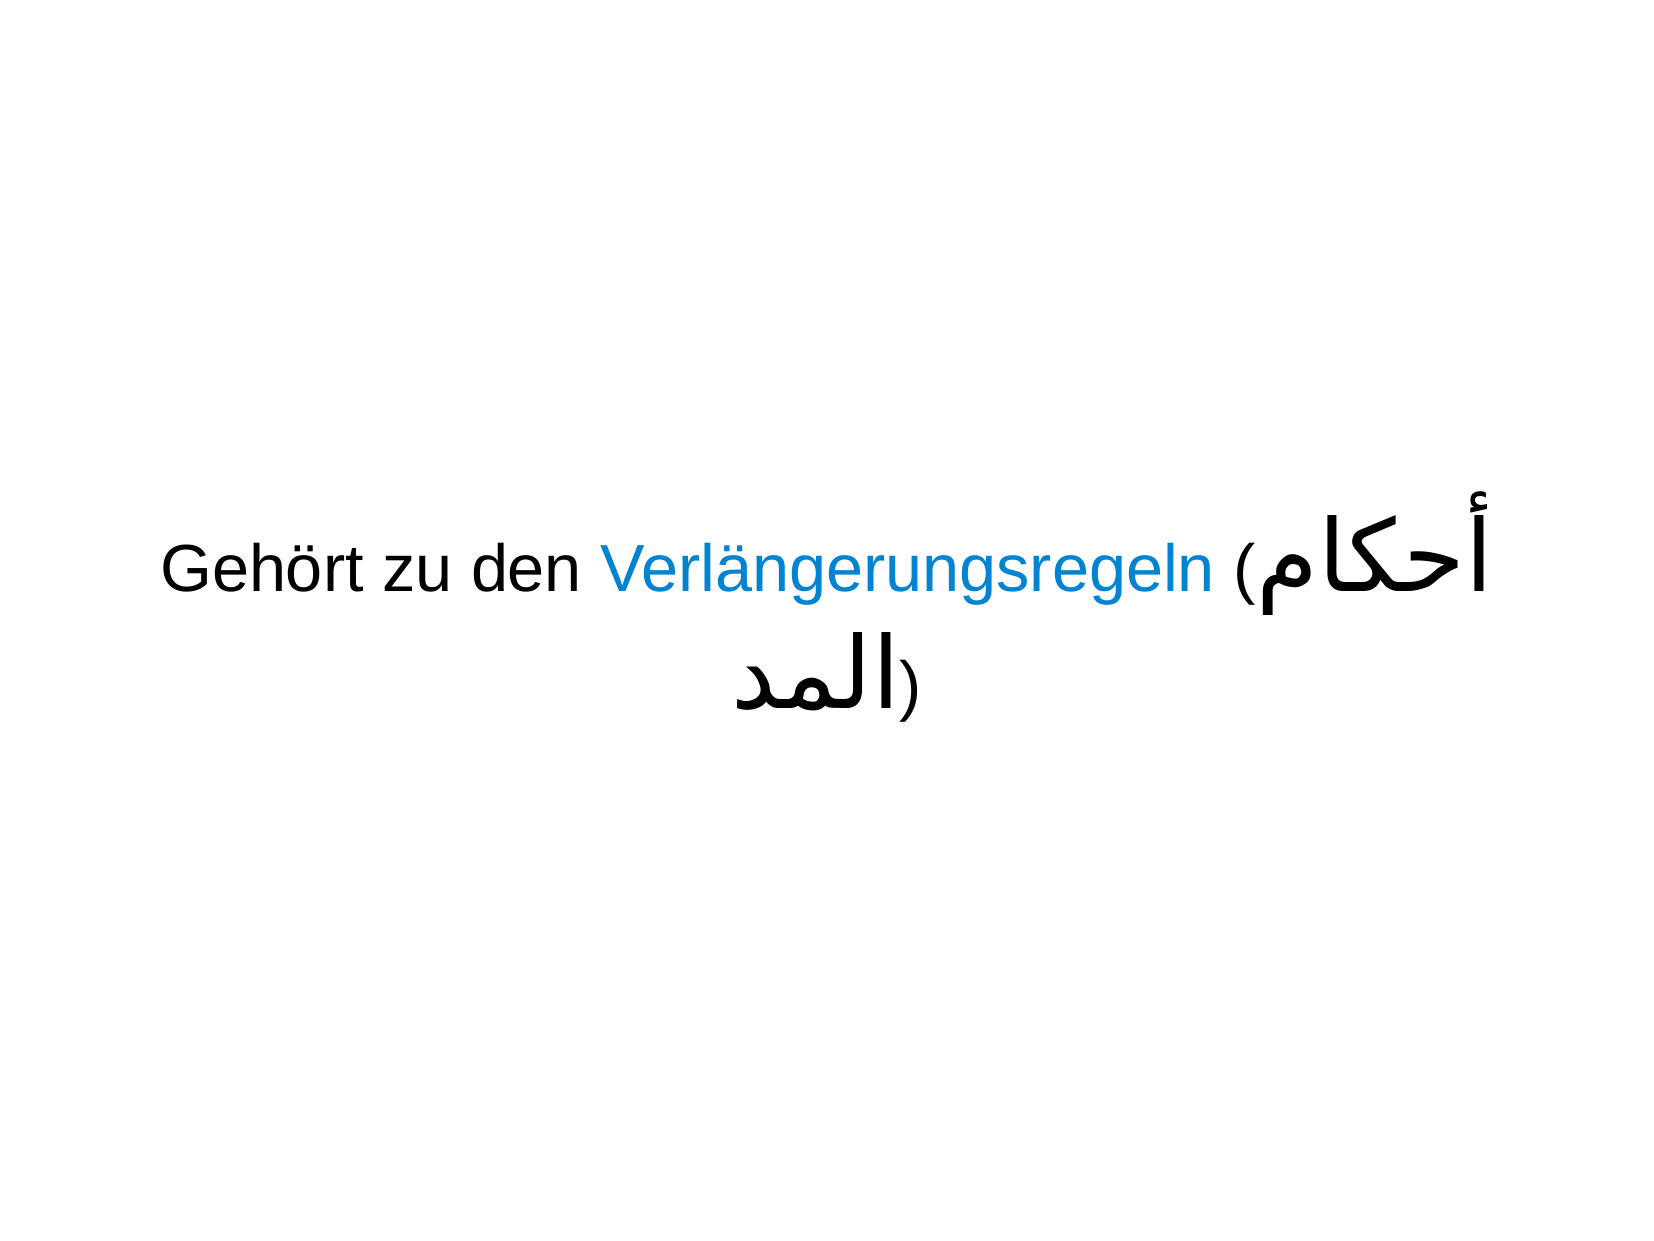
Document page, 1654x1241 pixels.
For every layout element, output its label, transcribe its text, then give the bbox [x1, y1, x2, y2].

subtitle Gehört zu den Verlängerungsregeln (أحكام المد) [82, 49, 1571, 1182]
